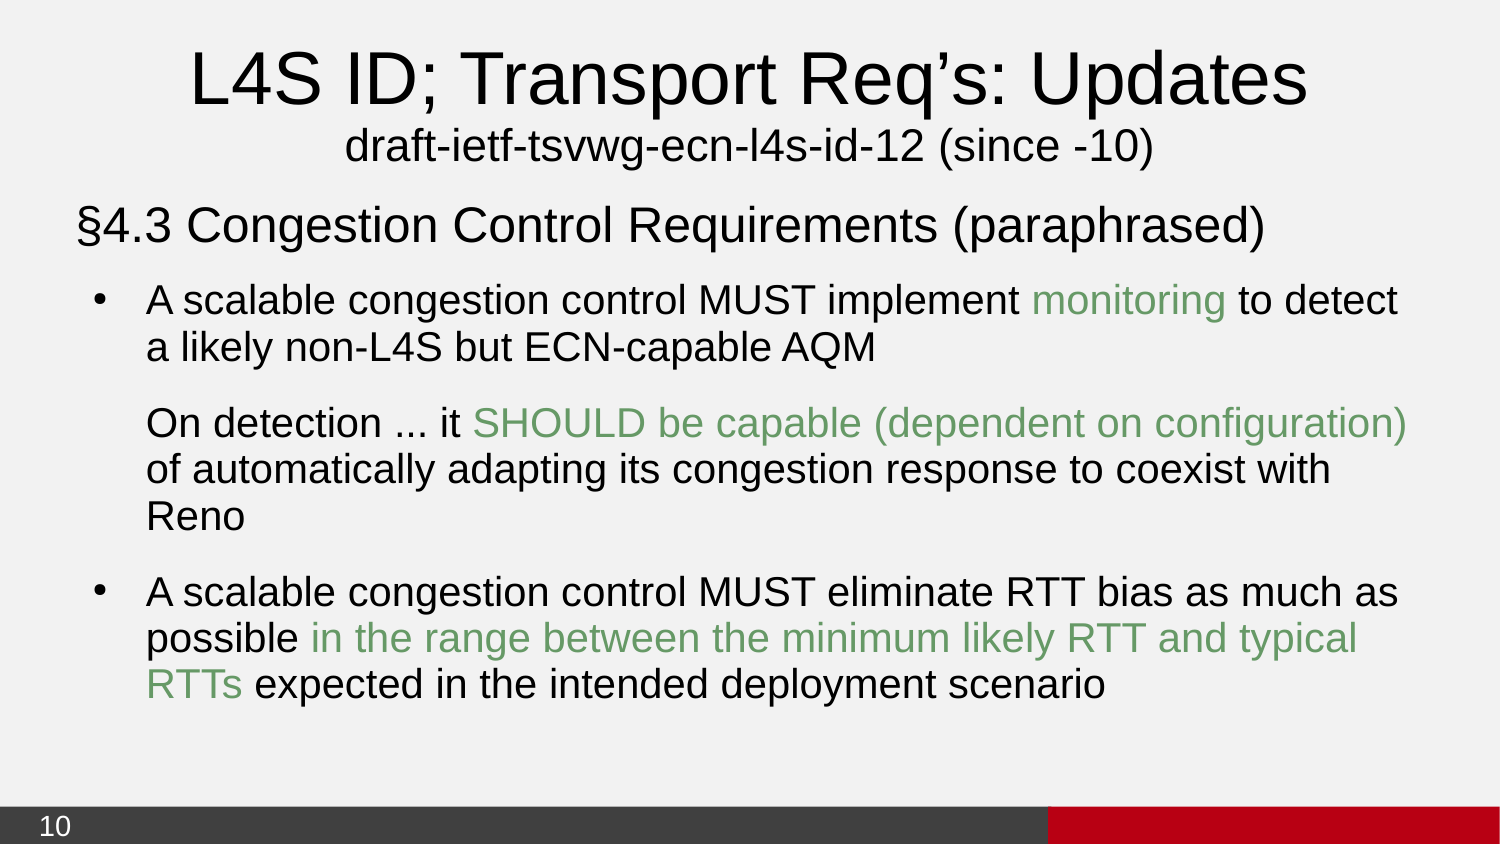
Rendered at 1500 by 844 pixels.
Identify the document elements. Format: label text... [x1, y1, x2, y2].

list §4.3 Congestion Control Requirements (paraphrased) A scalable congestion control MUST implement monitoring to detect a likely non-L4S but ECN-capable AQM On detection ... it SHOULD be capable (dependent on configuration) of automatically adapting its congestion response to coexist with Reno A scalable congestion control MUST eliminate RTT bias as much as possible in the range between the minimum likely RTT and typical RTTs expected in the intended deployment scenario [75, 197, 1425, 708]
title L4S ID; Transport Req’s: Updates draft-ietf-tsvwg-ecn-l4s-id-12 (since -10) [75, 33, 1425, 175]
